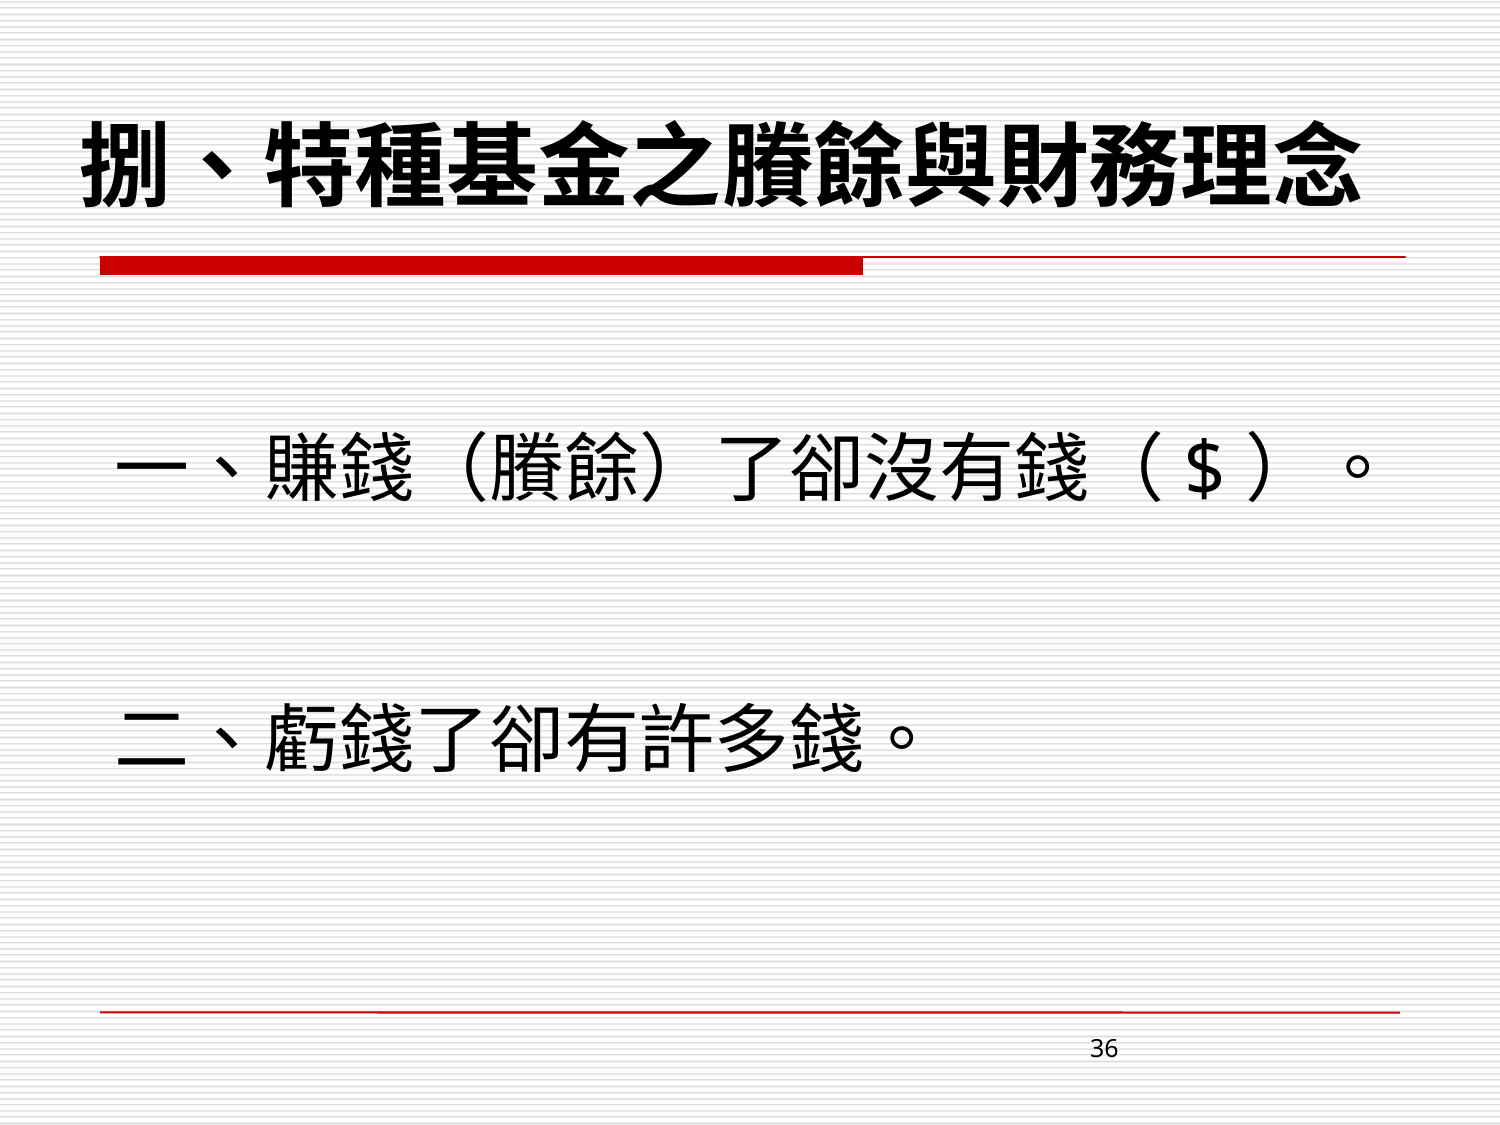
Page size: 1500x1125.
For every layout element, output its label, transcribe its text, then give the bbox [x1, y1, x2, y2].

text_box 一、賺錢（賸餘）了卻沒有錢（$）。 二、虧錢了卻有許多錢。 [99, 412, 1375, 789]
text_box 捌、特種基金之賸餘與財務理念 [65, 100, 1471, 225]
text_box [1074, 1024, 1400, 1103]
